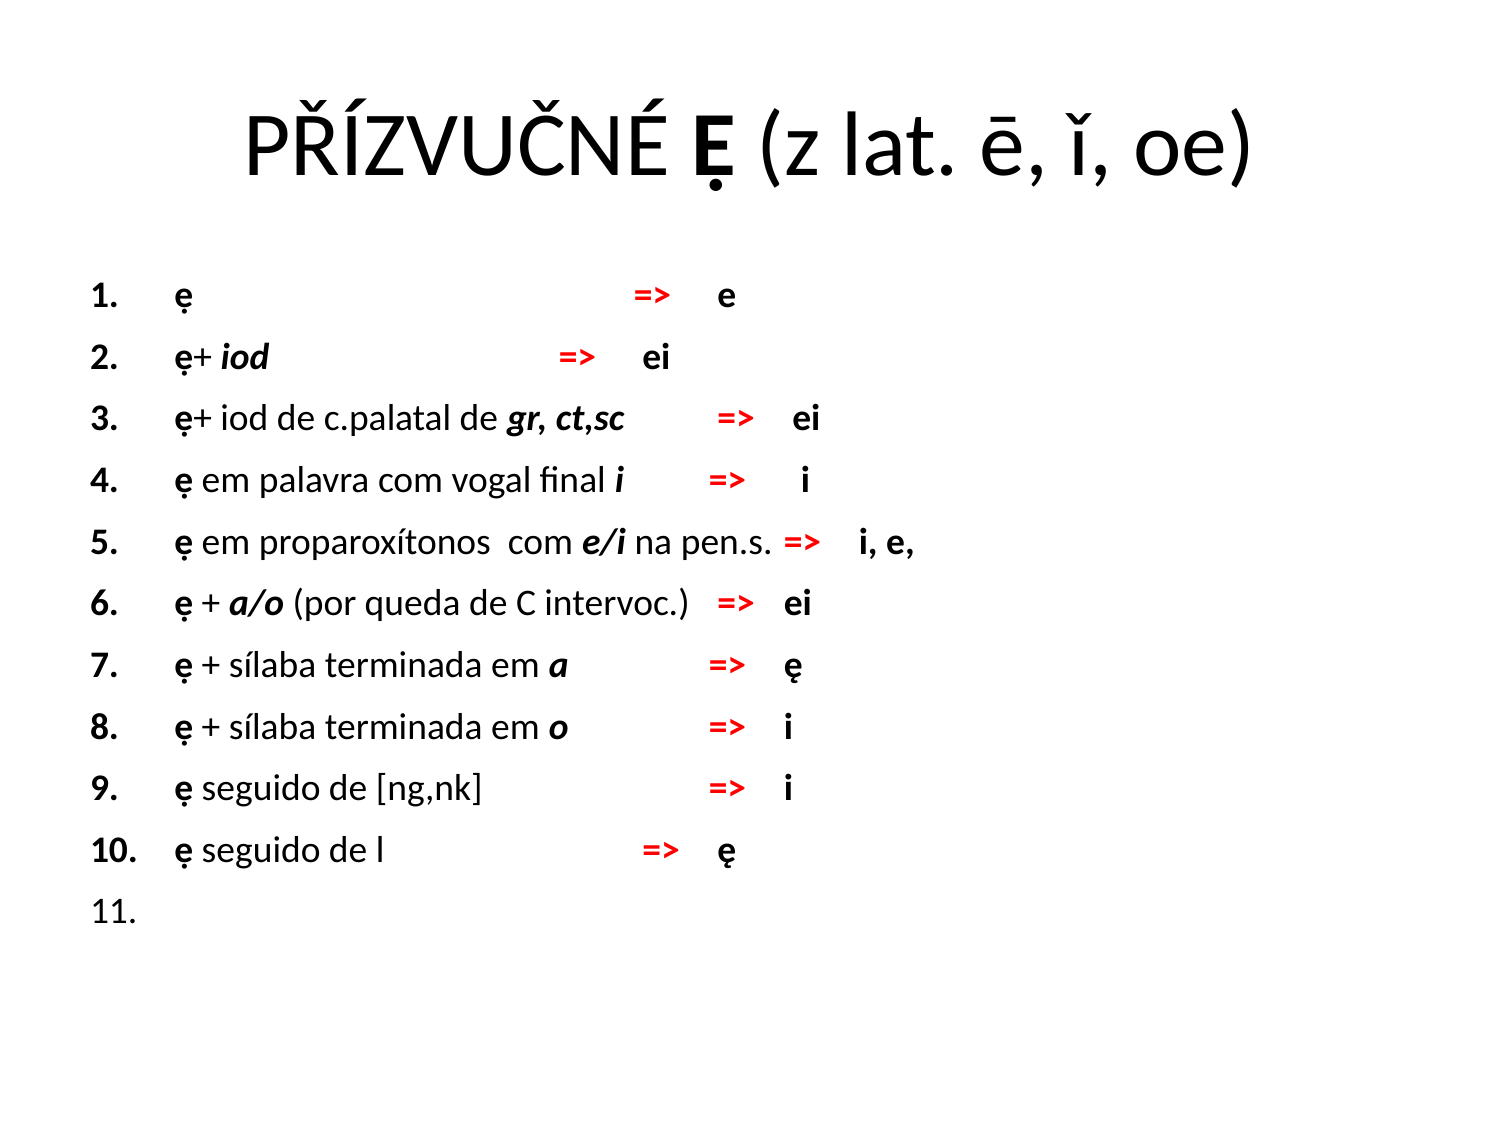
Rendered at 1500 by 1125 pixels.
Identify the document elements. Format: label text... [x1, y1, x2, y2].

title PŘÍZVUČNÉ Ẹ (z lat. ē, ǐ, oe) [75, 45, 1426, 233]
list ẹ => e ẹ+ iod => ei ẹ+ iod de c.palatal de gr, ct,sc => ei ẹ em palavra com vogal final i => i ẹ em proparoxítonos com e/i na pen.s. => i, e, ẹ + a/o (por queda de C intervoc.) => ei ẹ + sílaba terminada em a => ę ẹ + sílaba terminada em o => i ẹ seguido de [ng,nk] => i ẹ seguido de l => ę [75, 262, 1426, 1005]
